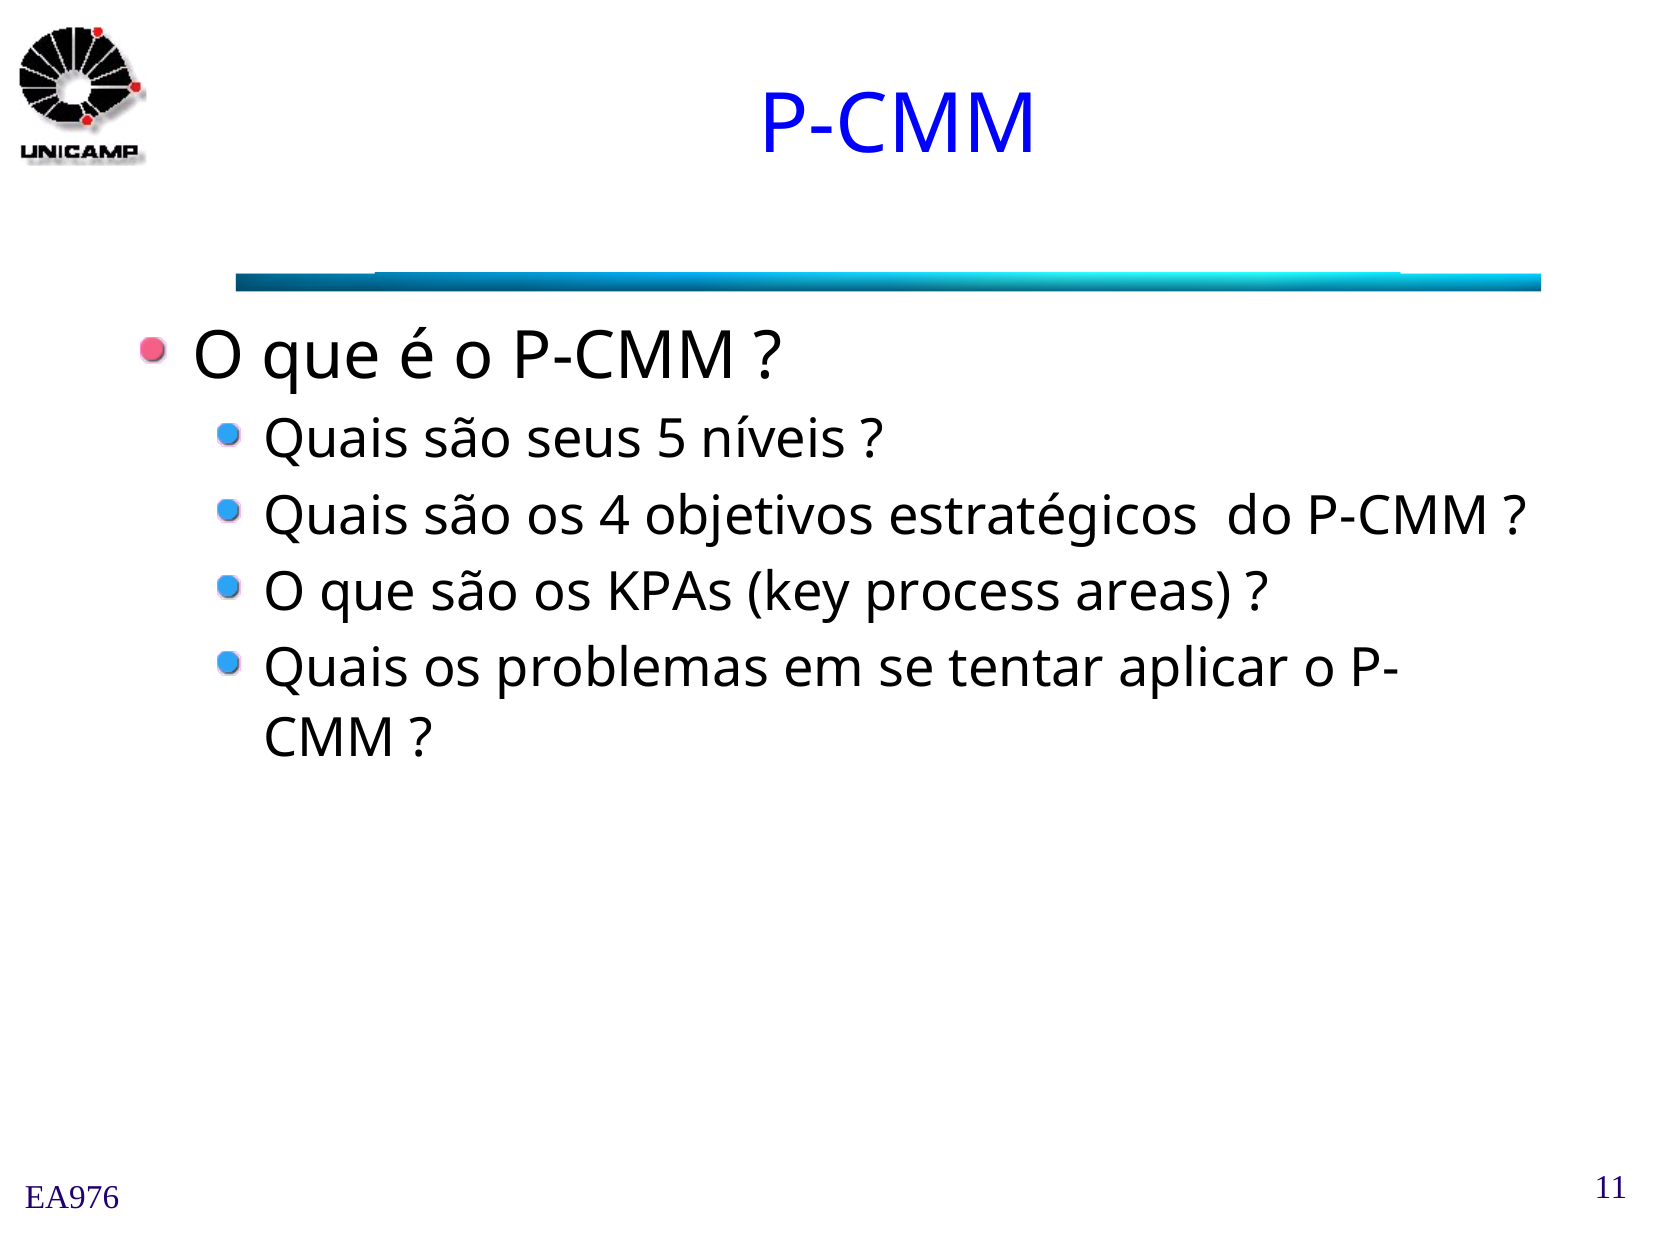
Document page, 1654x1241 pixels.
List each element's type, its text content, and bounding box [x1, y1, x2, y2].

title P-CMM [264, 0, 1534, 186]
picture [125, 272, 1654, 295]
list O que é o P-CMM ? Quais são seus 5 níveis ? Quais são os 4 objetivos estratégicos do P-CMM ? O que são os KPAs (key process areas) ? Quais os problemas em se tentar aplicar o P-CMM ? [121, 309, 1534, 1182]
